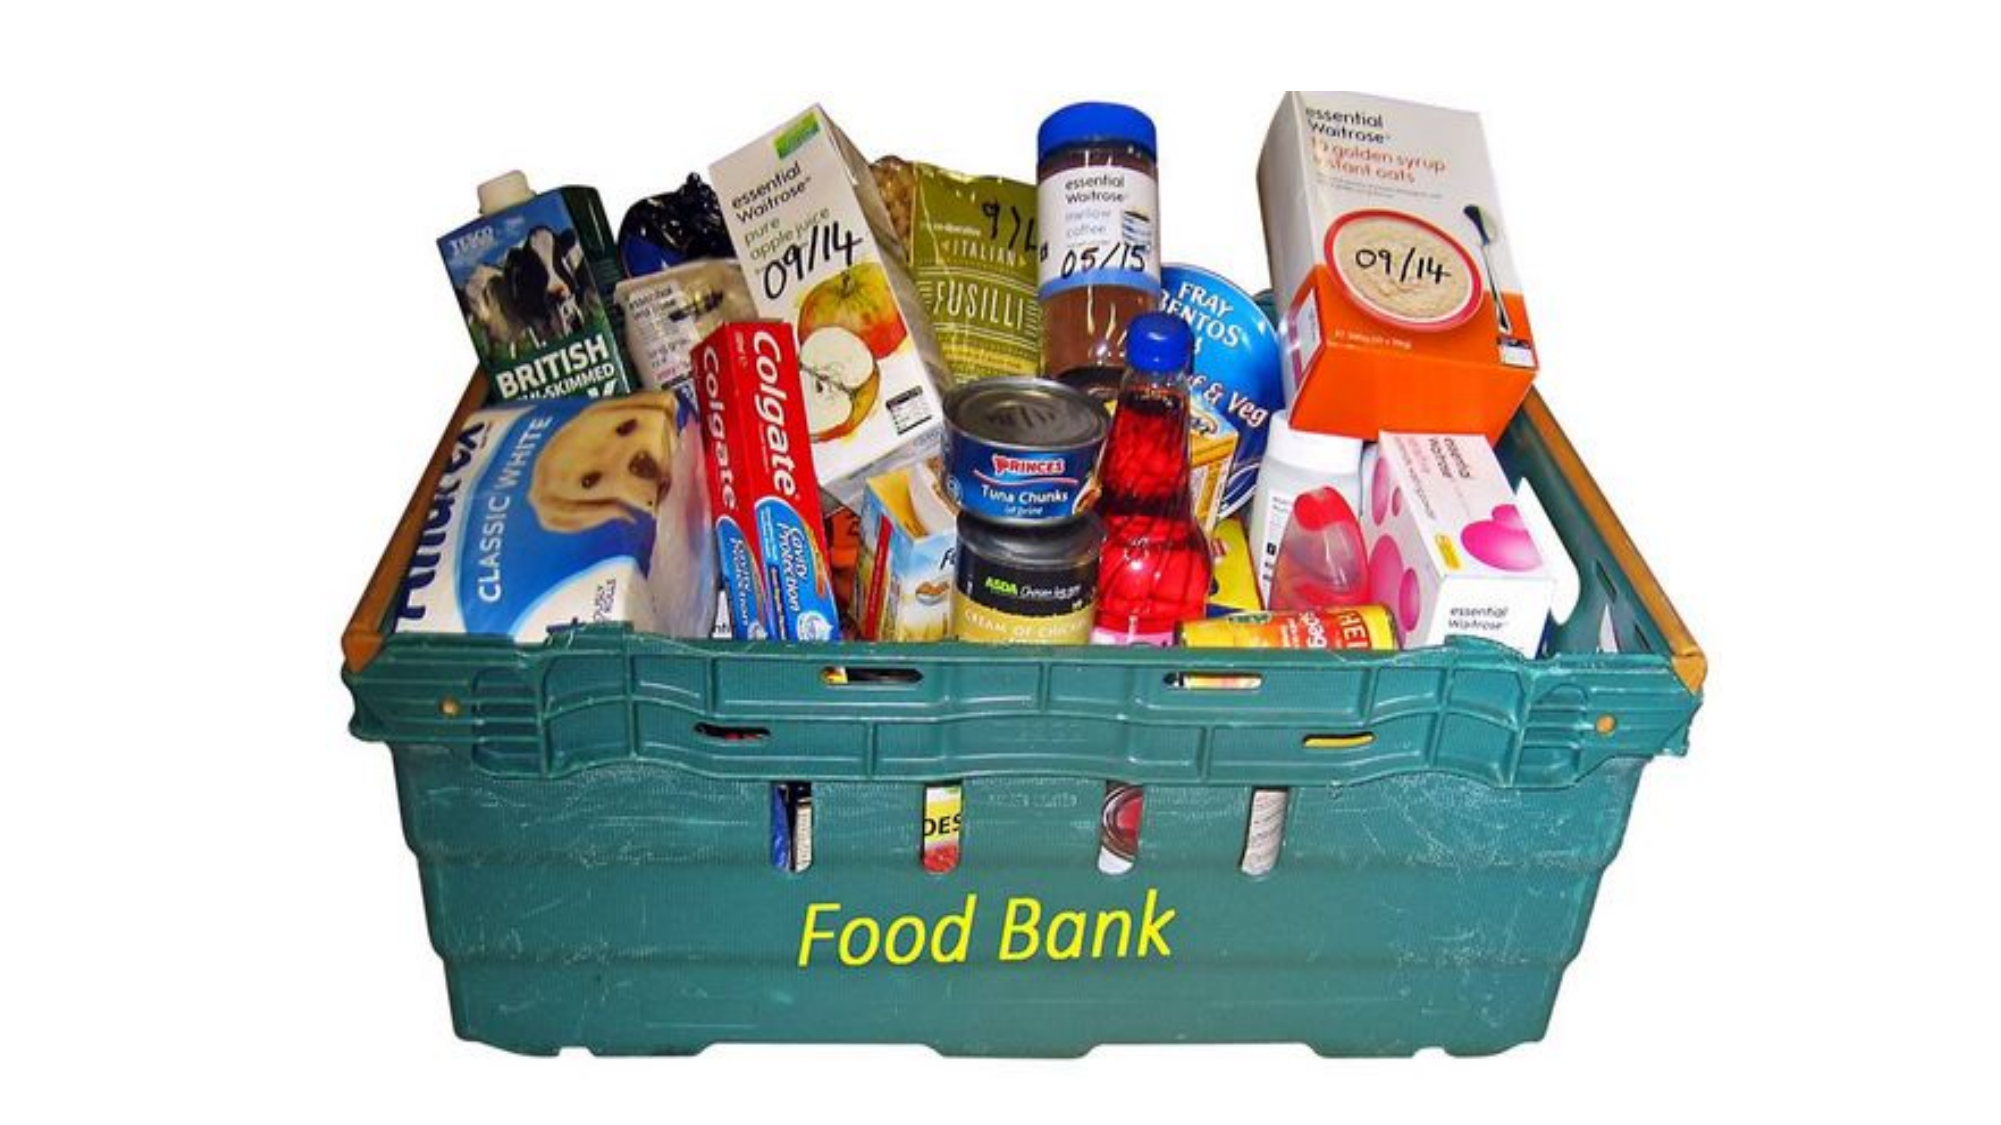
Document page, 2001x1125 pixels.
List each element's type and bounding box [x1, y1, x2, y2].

picture [326, 91, 1722, 1081]
